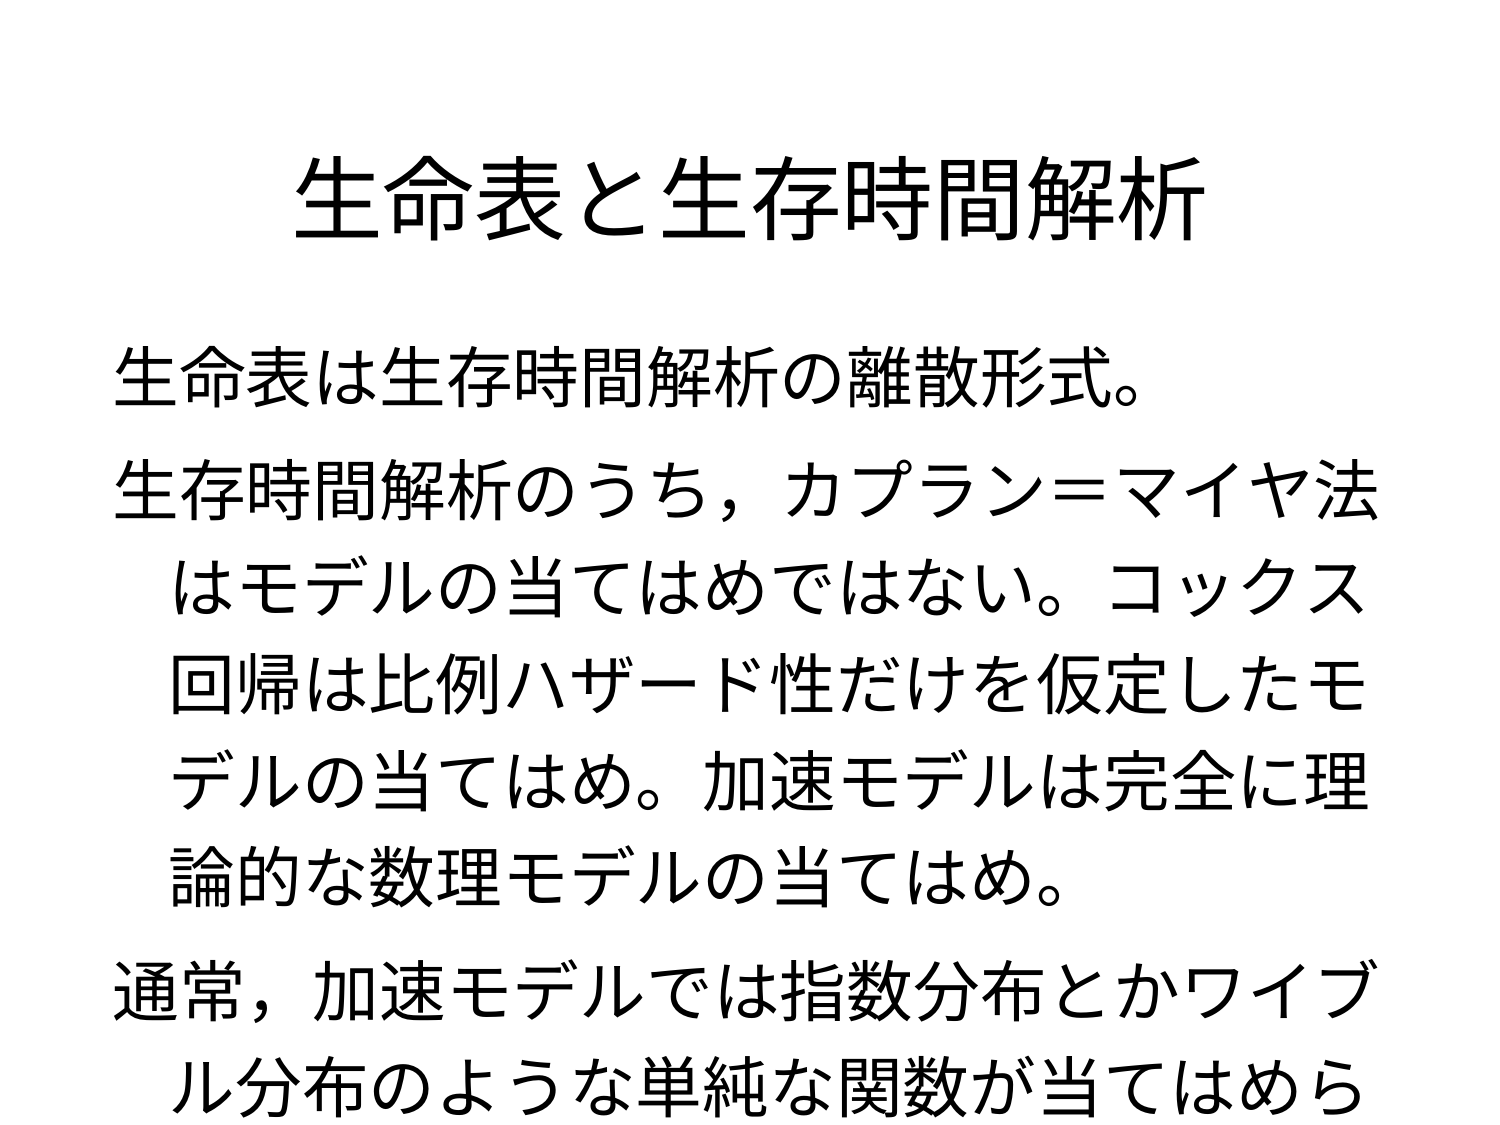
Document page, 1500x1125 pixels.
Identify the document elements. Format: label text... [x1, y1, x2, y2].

list 生命表は生存時間解析の離散形式。 生存時間解析のうち，カプラン＝マイヤ法はモデルの当てはめではない。コックス回帰は比例ハザード性だけを仮定したモデルの当てはめ。加速モデルは完全に理論的な数理モデルの当てはめ。 通常，加速モデルでは指数分布とかワイブル分布のような単純な関数が当てはめられるが，実際の人口に当てはめるには，もっと複雑な関数であって当然。 [112, 324, 1388, 1026]
title 生命表と生存時間解析 [112, 83, 1388, 305]
